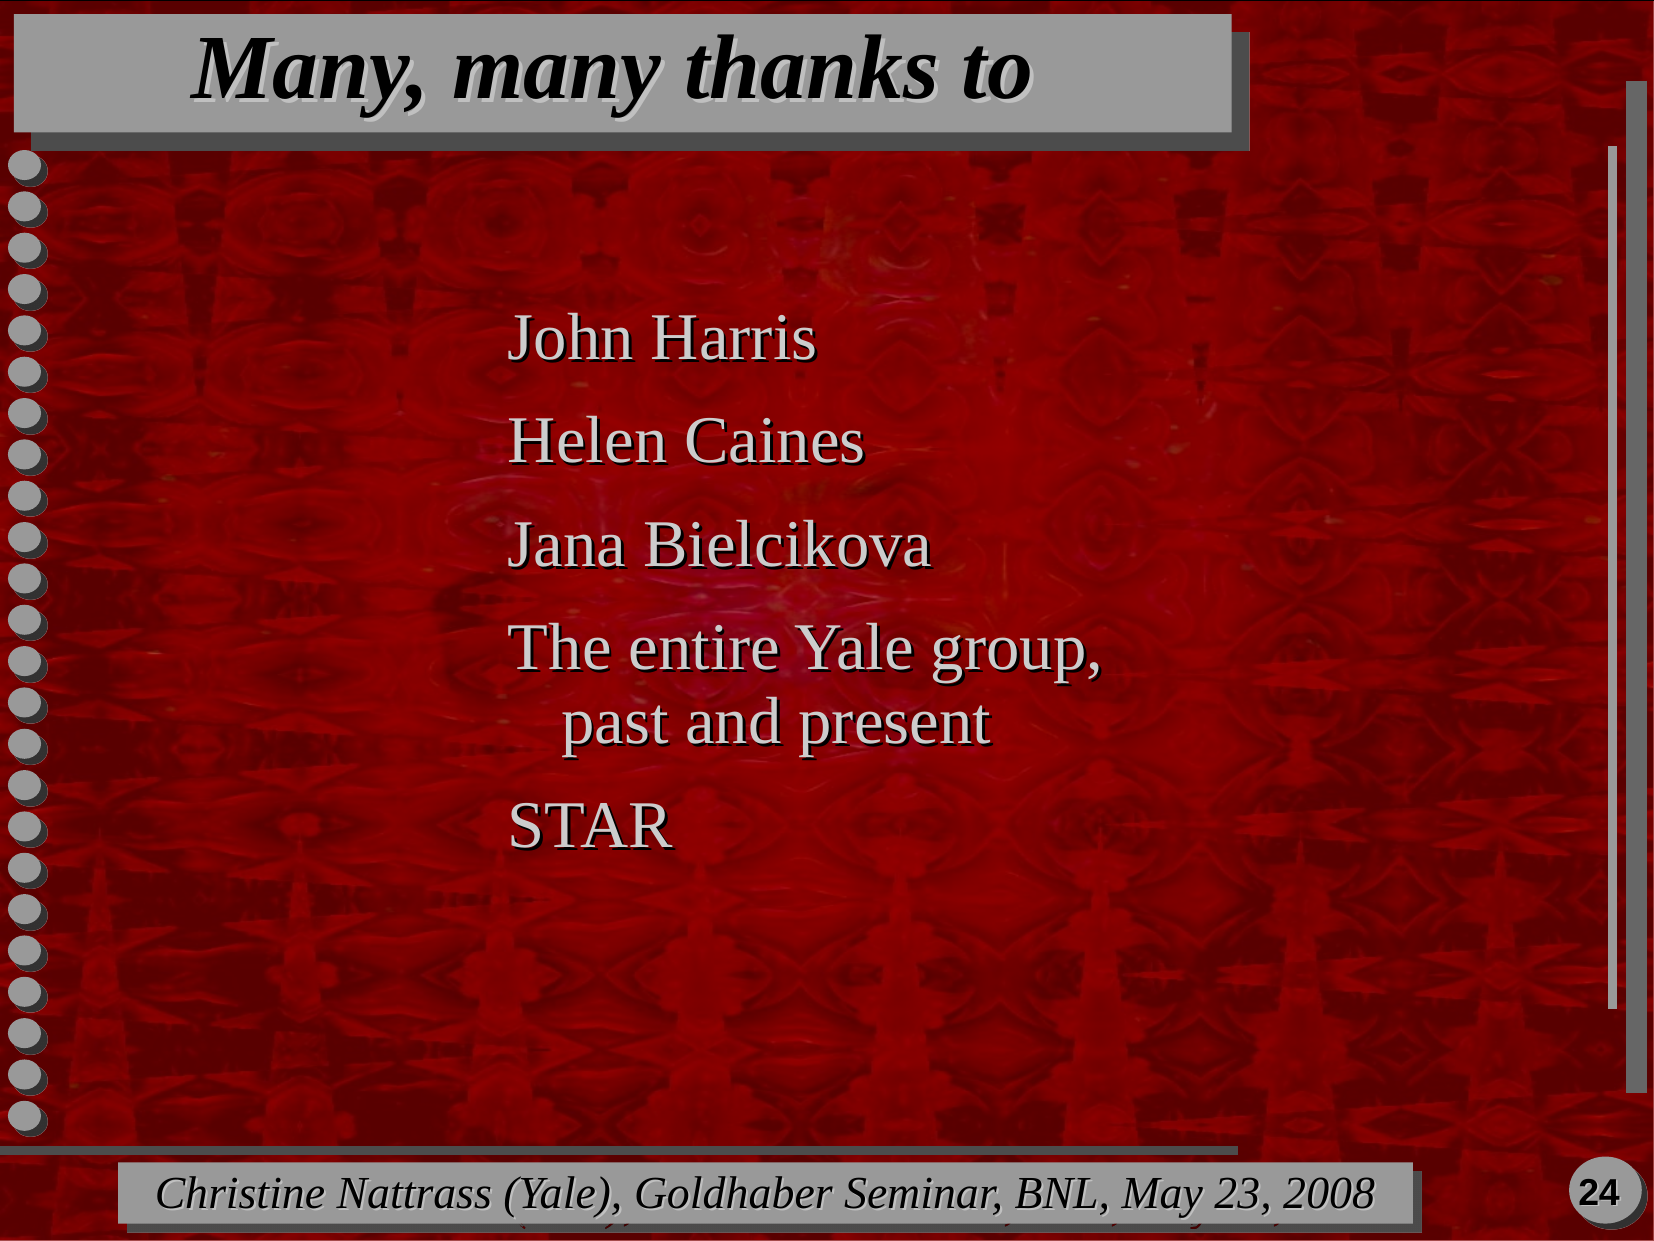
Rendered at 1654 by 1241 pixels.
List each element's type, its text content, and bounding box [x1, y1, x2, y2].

title Many, many thanks to [0, 0, 1232, 145]
list John Harris Helen Caines Jana Bielcikova The entire Yale group, past and present STAR [490, 299, 1201, 901]
